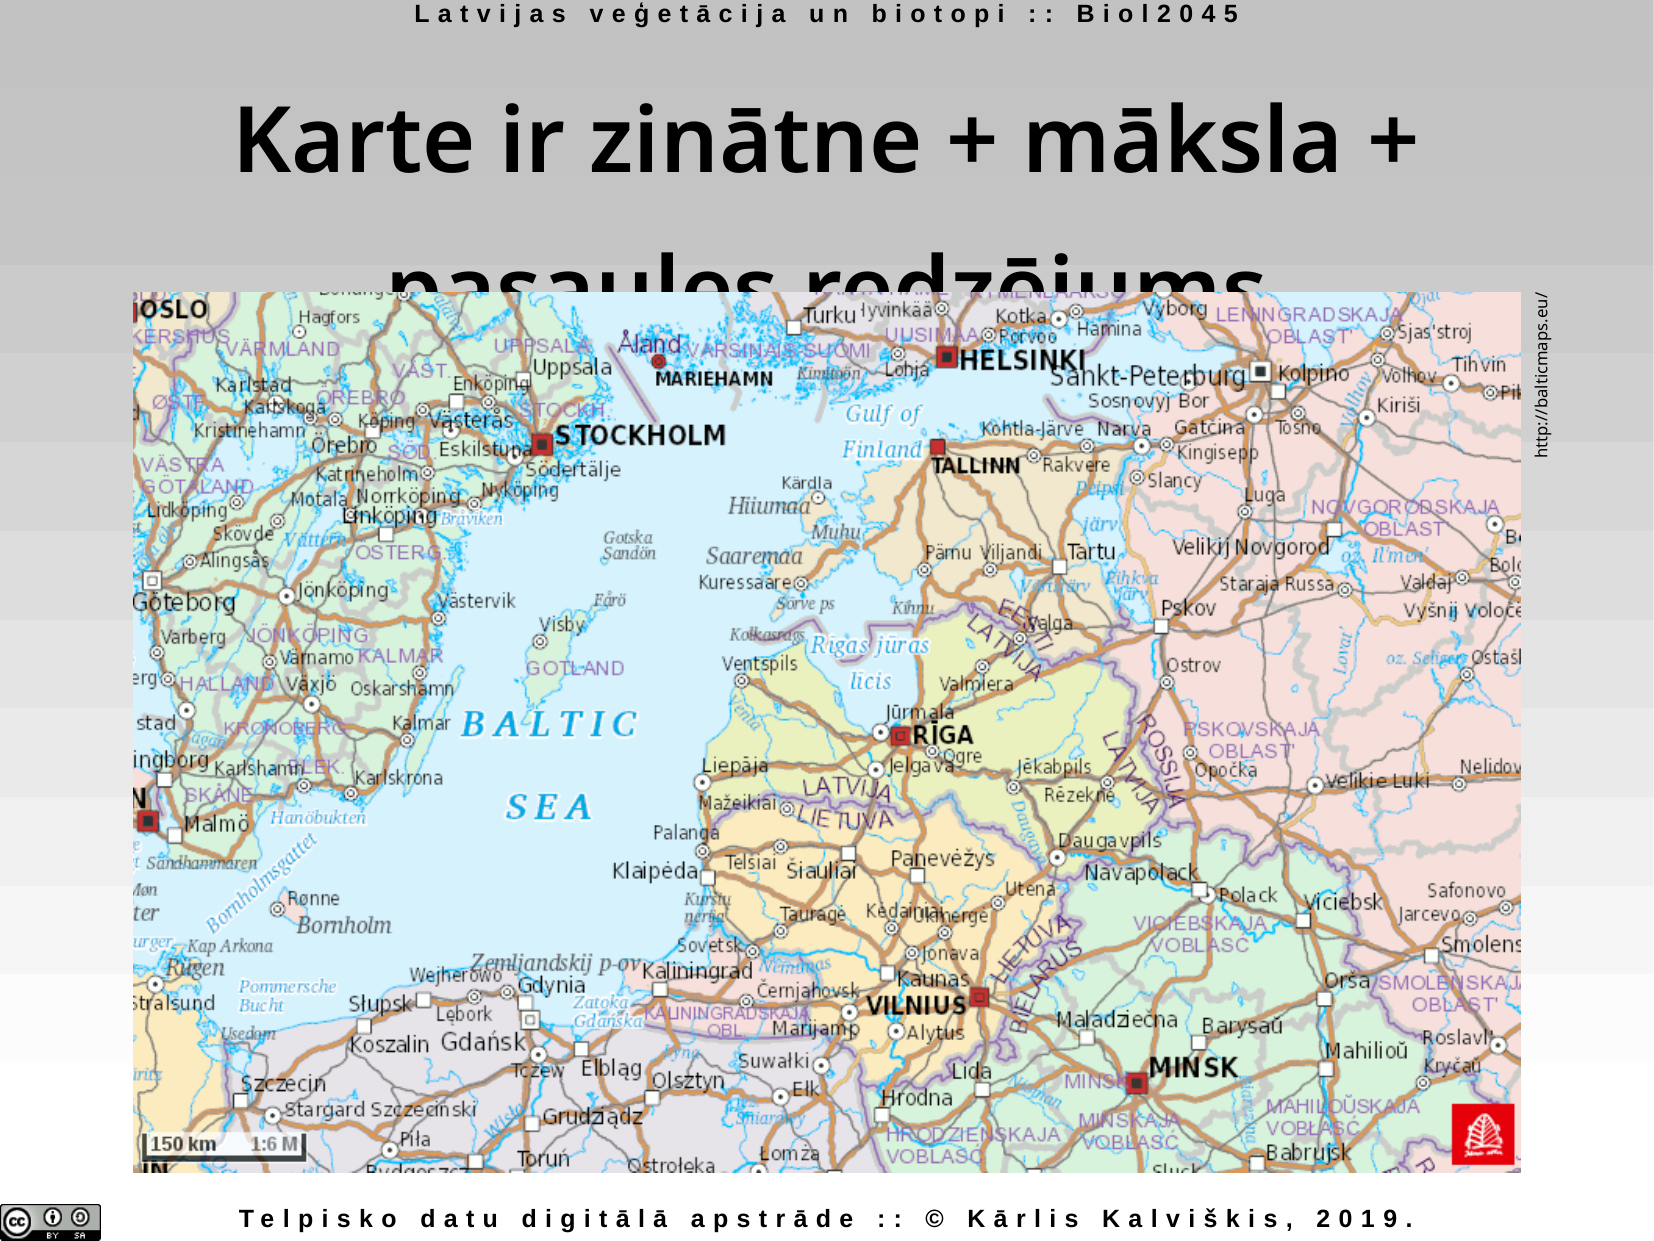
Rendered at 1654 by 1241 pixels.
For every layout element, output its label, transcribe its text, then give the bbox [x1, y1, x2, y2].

picture [0, 0, 1654, 1241]
text_box http://balticmaps.eu/ [1532, 292, 1553, 447]
title Karte ir zinātne + māksla + pasaules redzējums [29, 49, 1625, 296]
